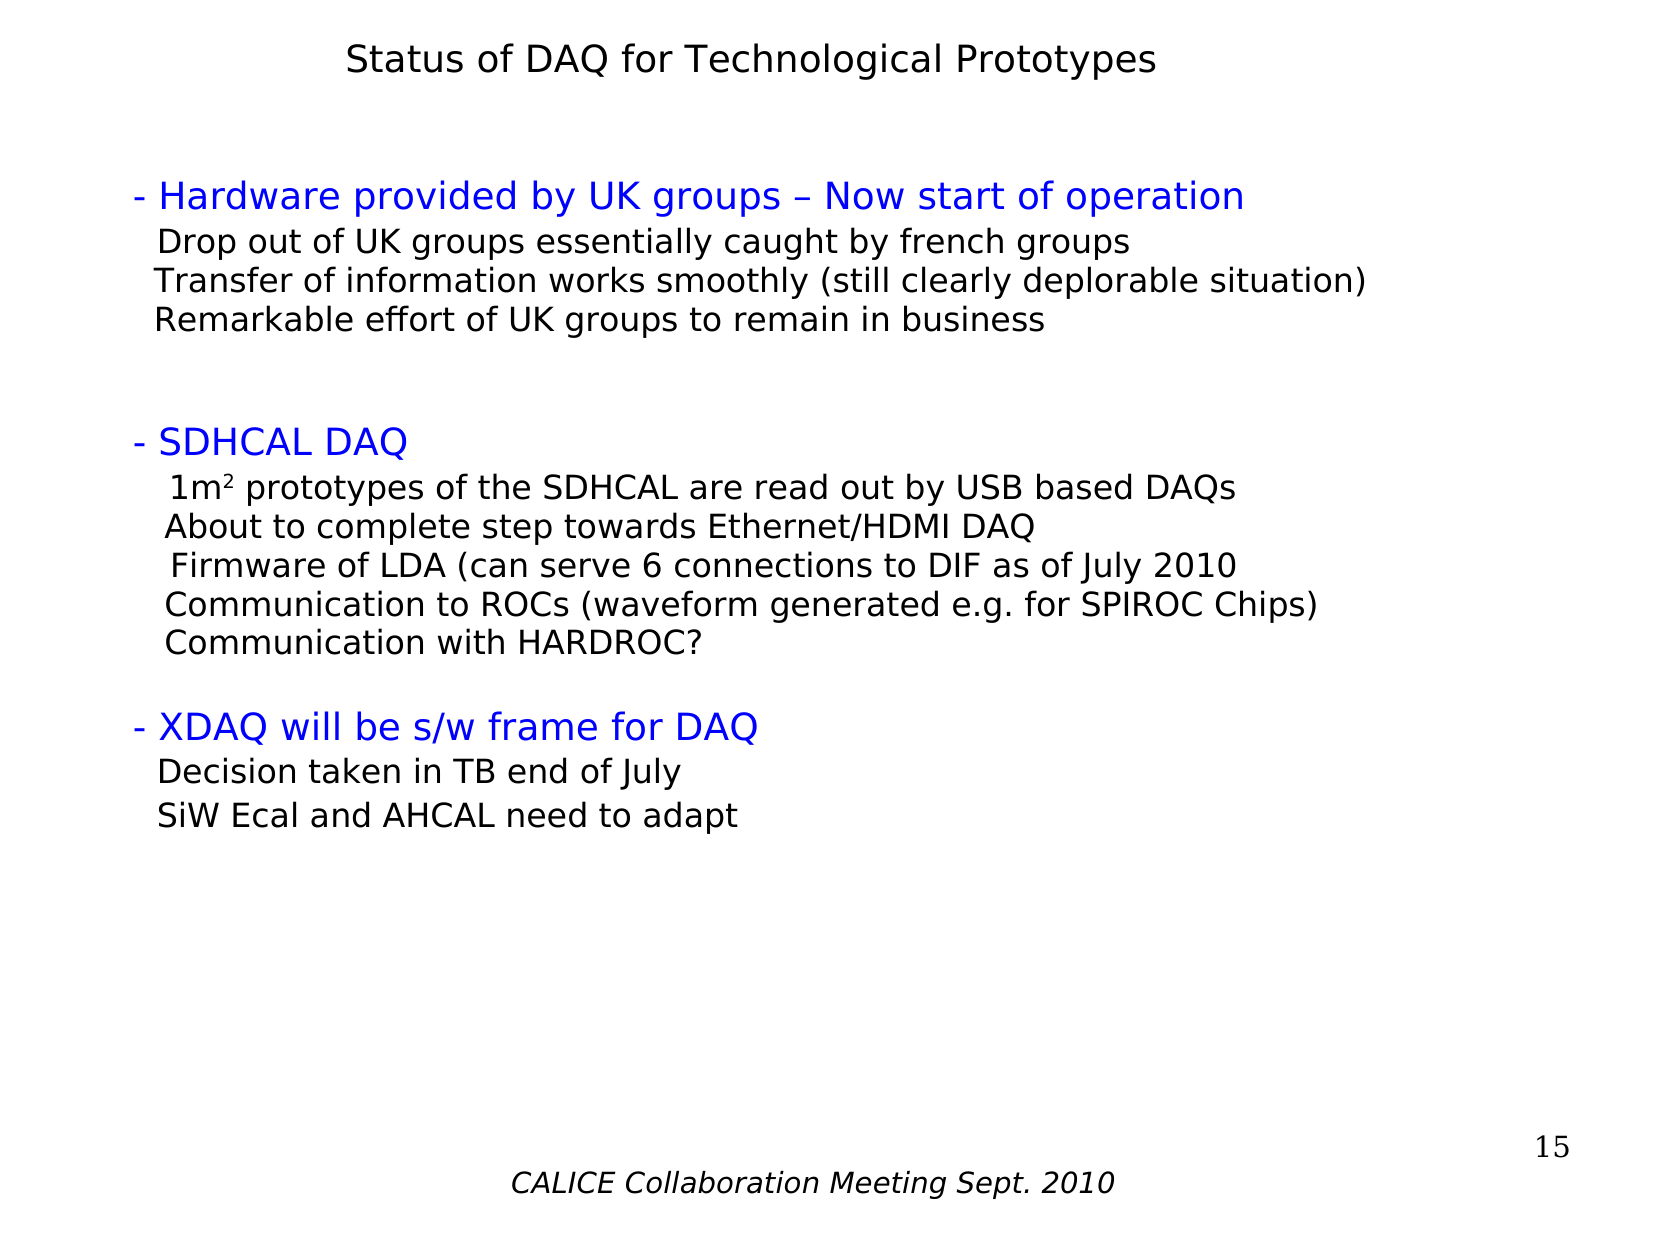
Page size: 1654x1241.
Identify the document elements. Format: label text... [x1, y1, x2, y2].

text_box Status of DAQ for Technological Prototypes [330, 30, 1173, 89]
text_box - Hardware provided by UK groups – Now start of operation Drop out of UK groups essentially caught by french groups Transfer of information works smoothly (still clearly deplorable situation) Remarkable effort of UK groups to remain in business - SDHCAL DAQ 1m2 prototypes of the SDHCAL are read out by USB based DAQs About to complete step towards Ethernet/HDMI DAQ Firmware of LDA (can serve 6 connections to DIF as of July 2010 Communication to ROCs (waveform generated e.g. for SPIROC Chips) Communication with HARDROC? - XDAQ will be s/w frame for DAQ Decision taken in TB end of July SiW Ecal and AHCAL need to adapt [118, 167, 1384, 1013]
